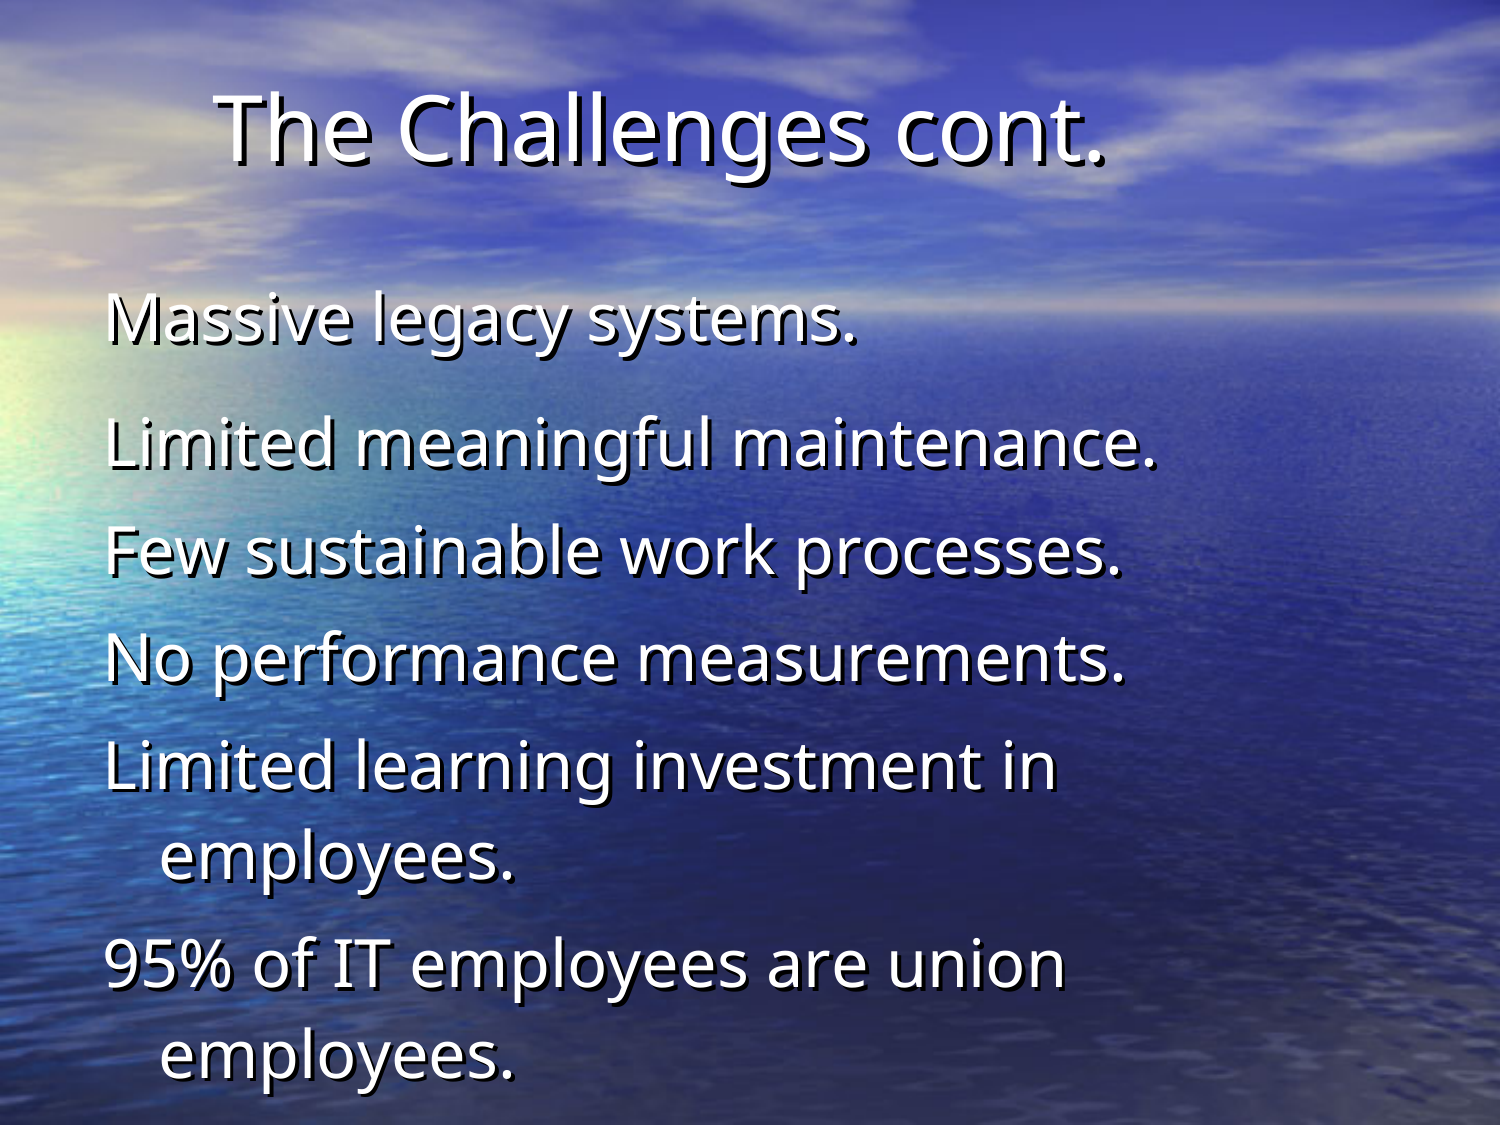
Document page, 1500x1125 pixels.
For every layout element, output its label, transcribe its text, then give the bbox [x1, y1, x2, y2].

list Massive legacy systems. Limited meaningful maintenance. Few sustainable work processes. No performance measurements. Limited learning investment in employees. 95% of IT employees are union employees. “If someone made one and someone sold one, we bought it.” [87, 262, 1450, 1125]
title The Challenges cont. [197, 70, 1500, 196]
picture [0, 0, 1500, 1125]
